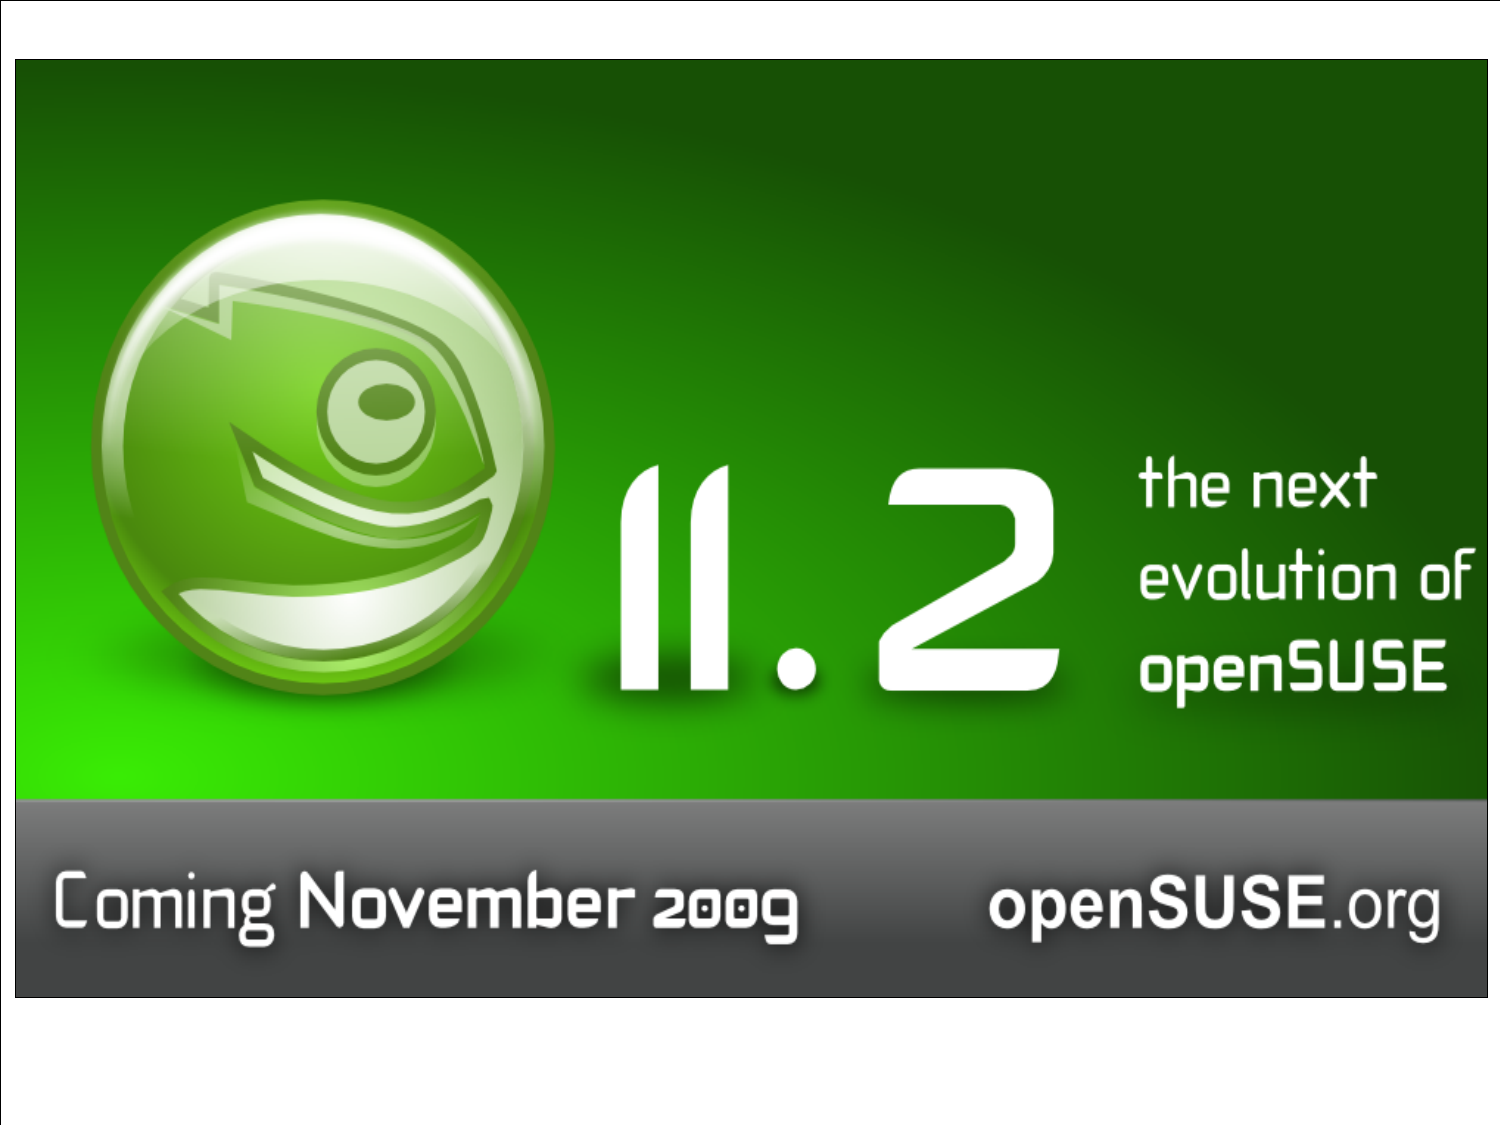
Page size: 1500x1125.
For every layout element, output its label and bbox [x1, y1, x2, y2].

text_box [0, 0, 1500, 1125]
picture [15, 59, 1488, 998]
